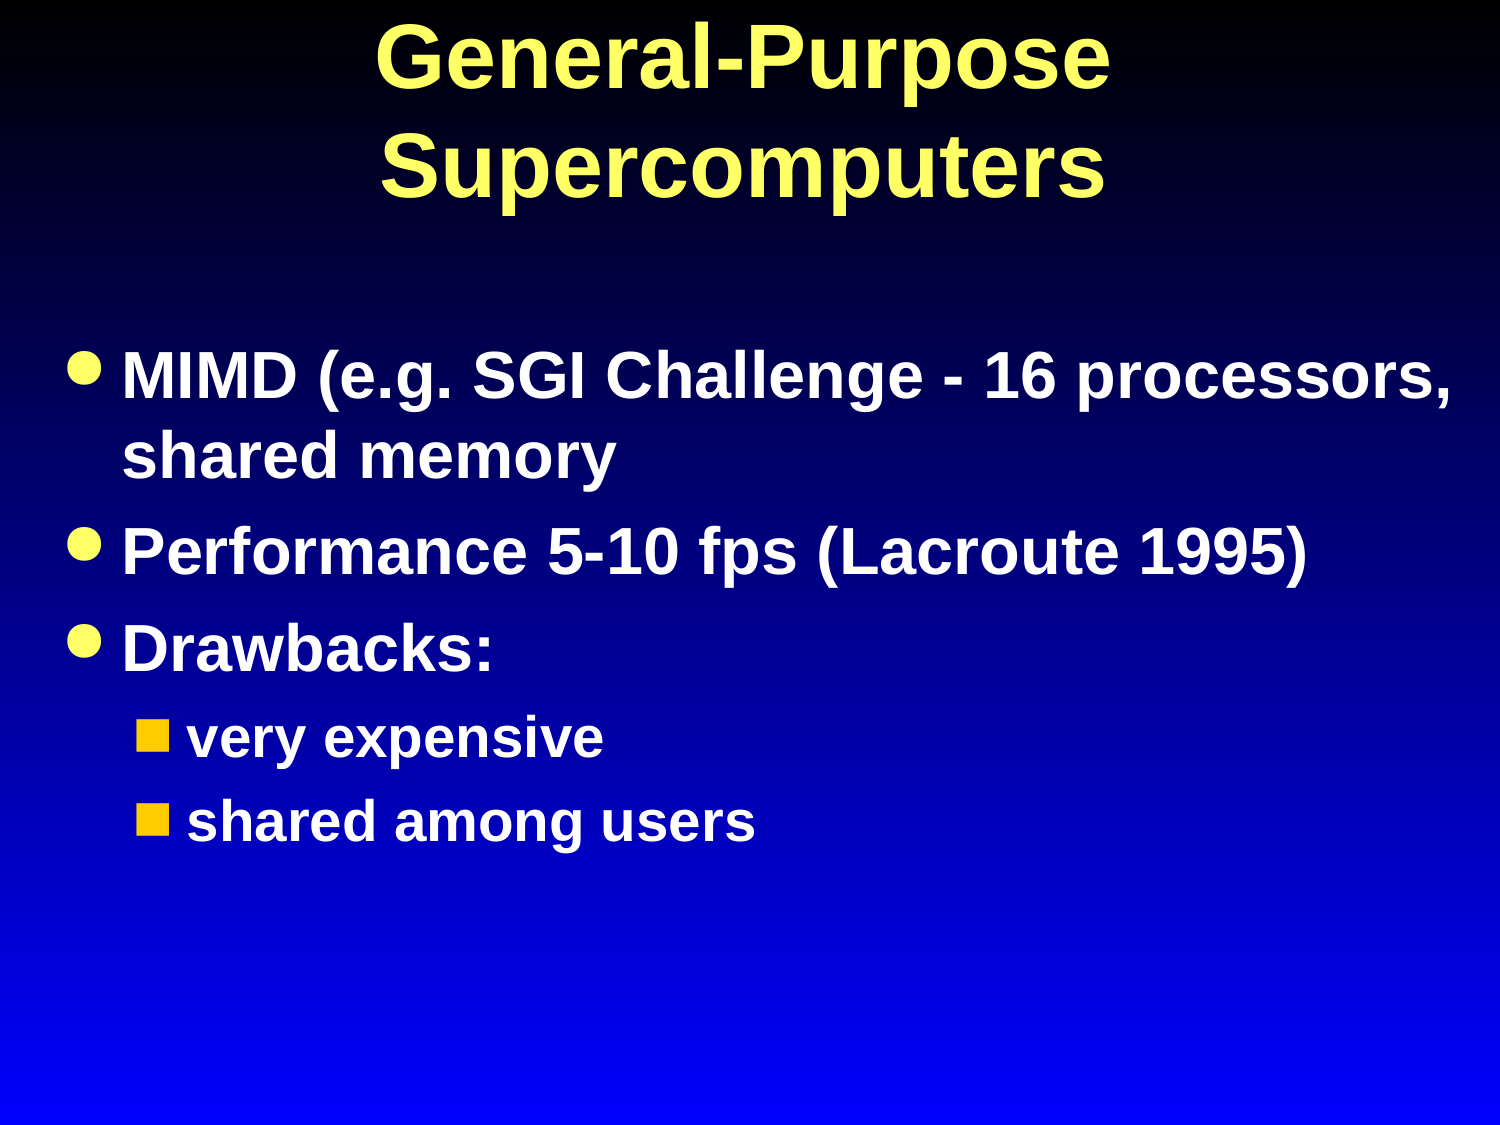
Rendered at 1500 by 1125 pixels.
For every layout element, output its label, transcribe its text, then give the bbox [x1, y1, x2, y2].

list MIMD (e.g. SGI Challenge - 16 processors, shared memory Performance 5-10 fps (Lacroute 1995) Drawbacks: very expensive shared among users [50, 324, 1476, 1000]
title General-Purpose Supercomputers [99, 0, 1388, 225]
